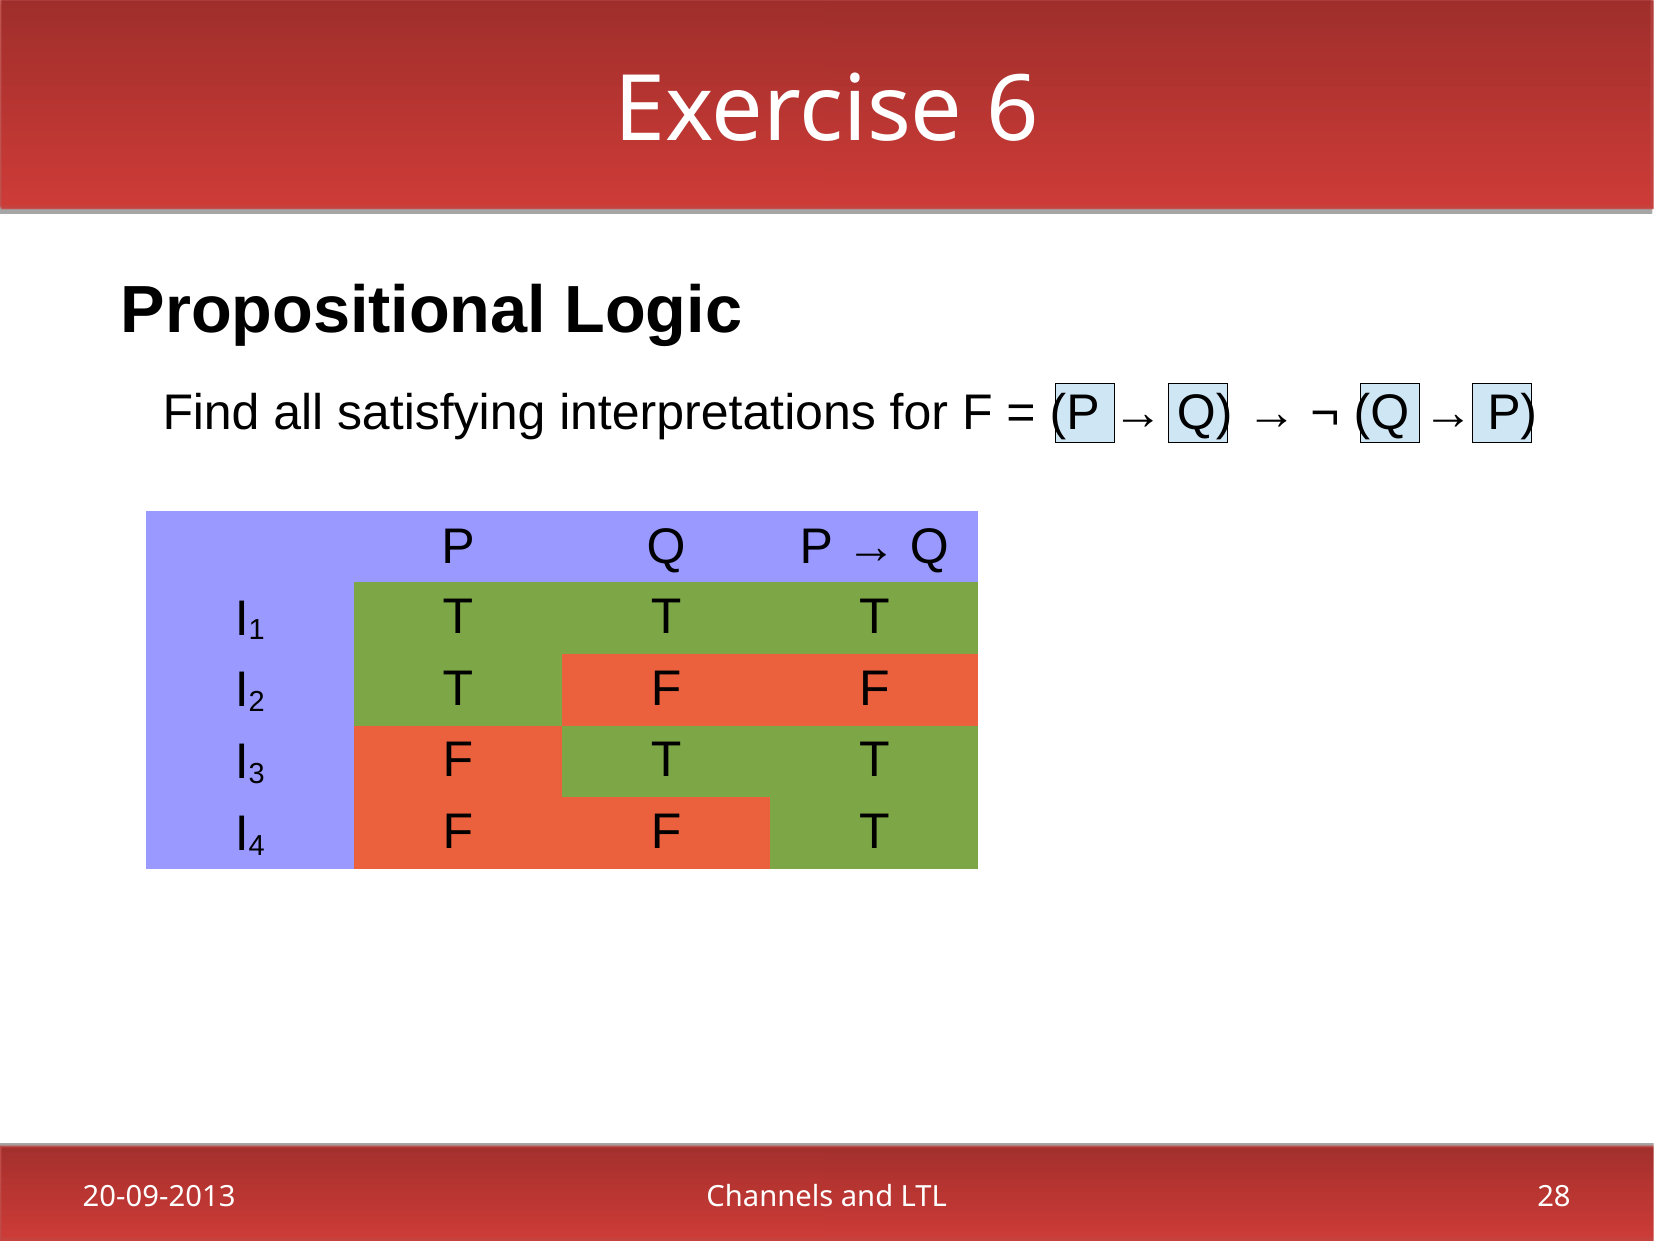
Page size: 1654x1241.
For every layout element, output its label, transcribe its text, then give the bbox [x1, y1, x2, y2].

text_box Find all satisfying interpretations for F = (P → Q) → ¬ (Q → P) [147, 377, 1554, 448]
table_cell F [354, 726, 562, 797]
text_box Propositional Logic [105, 264, 759, 354]
table_cell F [562, 797, 770, 869]
table_cell T [770, 726, 978, 797]
table_cell T [562, 582, 770, 654]
picture [0, 1143, 1654, 1241]
table_header P → Q [770, 511, 978, 582]
table_cell F [354, 797, 562, 869]
table_cell T [354, 582, 562, 654]
table_cell I3 [146, 726, 354, 797]
table_cell T [770, 582, 978, 654]
table_header [146, 511, 354, 582]
table_cell F [770, 654, 978, 726]
table_cell T [770, 797, 978, 869]
picture [0, 0, 1654, 214]
table_cell F [562, 654, 770, 726]
table_header P [354, 511, 562, 582]
table_cell T [354, 654, 562, 726]
table_cell T [562, 726, 770, 797]
table_header Q [562, 511, 770, 582]
table_cell I2 [146, 654, 354, 726]
title Exercise 6 [59, 31, 1595, 178]
table_cell I4 [146, 797, 354, 869]
table_cell I1 [146, 582, 354, 654]
